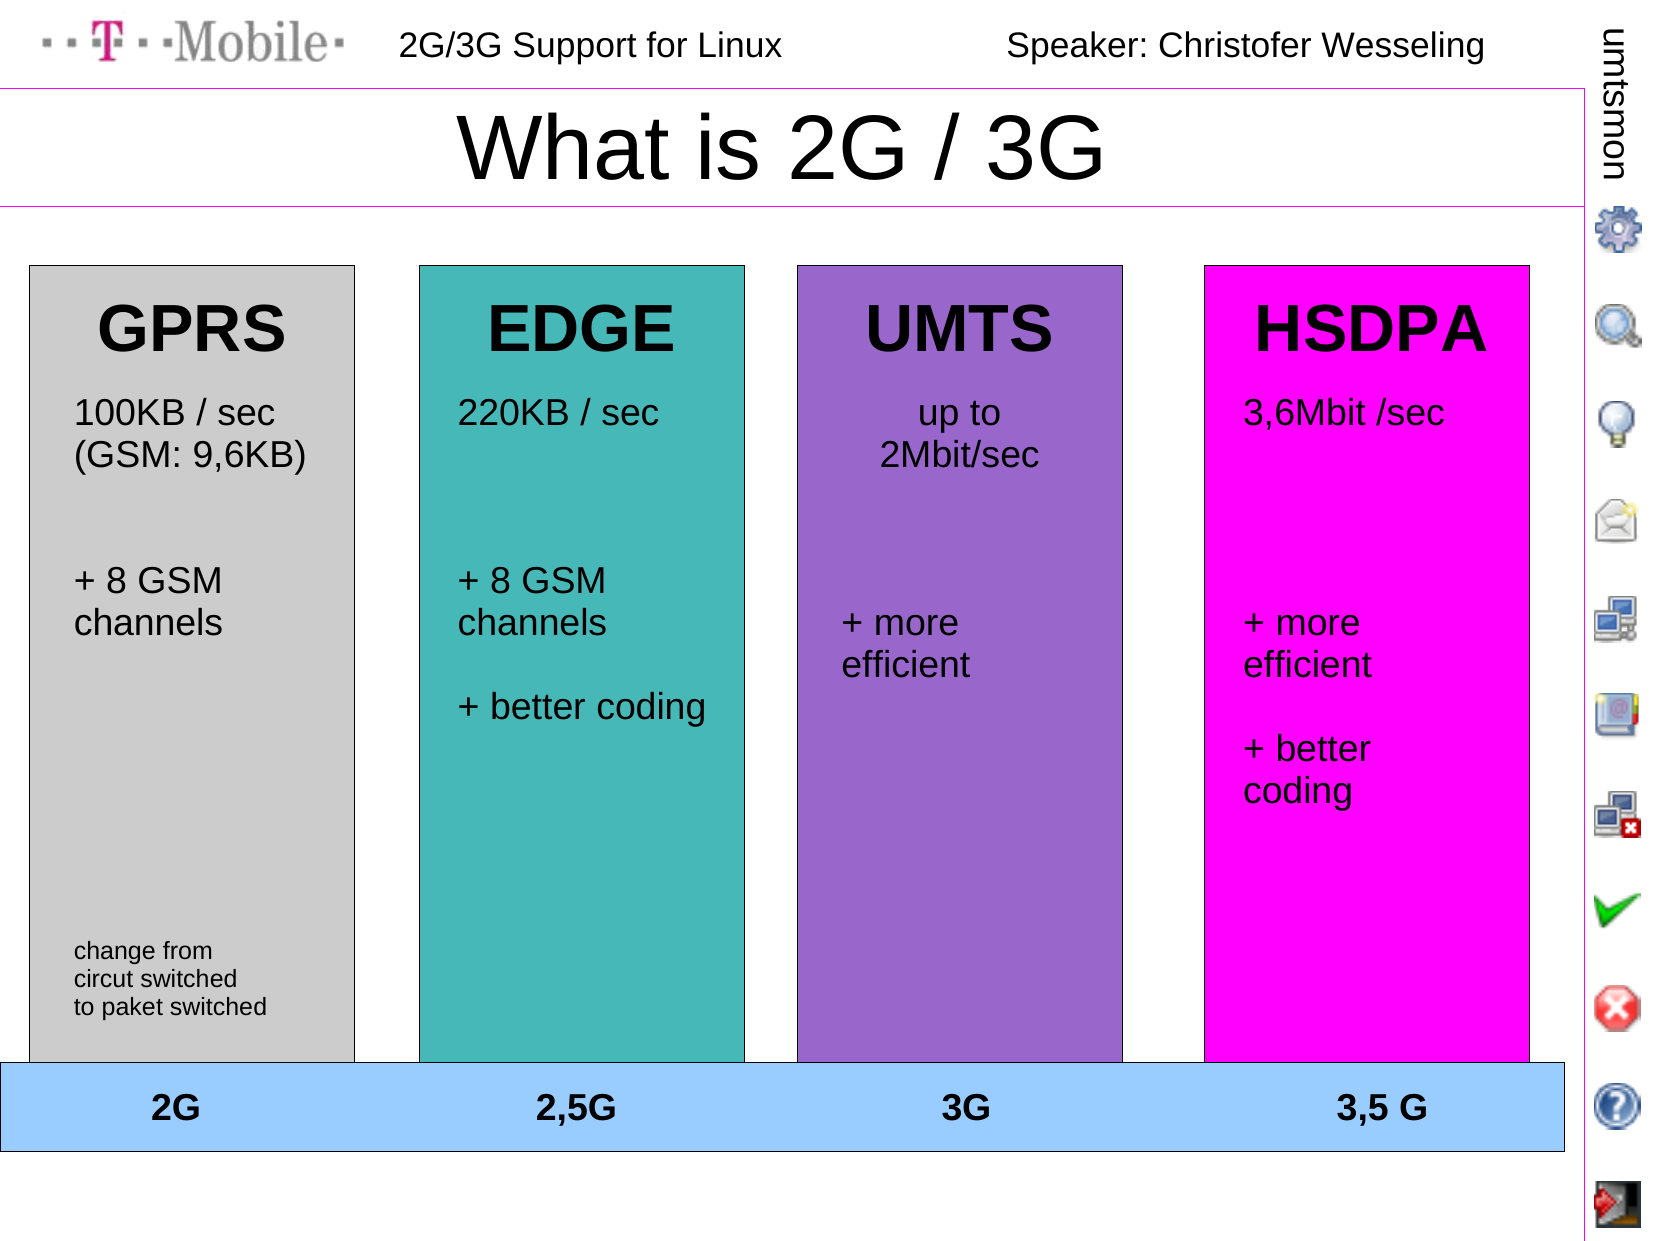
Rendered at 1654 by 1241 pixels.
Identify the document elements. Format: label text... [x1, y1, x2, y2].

picture [11, 6, 365, 77]
text_box UMTS [850, 283, 1146, 385]
text_box HSDPA [1240, 283, 1536, 385]
picture [1594, 1181, 1641, 1228]
text_box GPRS [82, 283, 378, 383]
text_box 100KB / sec (GSM: 9,6KB) + 8 GSM channels change from circut switched to paket switched [59, 383, 384, 1062]
picture [1595, 206, 1642, 253]
picture [1594, 401, 1641, 448]
text_box [797, 265, 1123, 1062]
picture [1594, 693, 1641, 740]
text_box 220KB / sec + 8 GSM channels + better coding [442, 383, 739, 771]
text_box up to 2Mbit/sec + more efficient [826, 383, 1093, 725]
picture [1595, 304, 1642, 351]
text_box [29, 265, 355, 1062]
picture [1594, 985, 1641, 1032]
picture [1594, 499, 1641, 546]
text_box EDGE [472, 283, 768, 385]
text_box 2G 2,5G 3G 3,5 G [0, 1062, 1565, 1152]
title What is 2G / 3G [0, 90, 1565, 205]
picture [1594, 1083, 1641, 1130]
text_box [419, 265, 745, 1062]
text_box 3,6Mbit /sec + more efficient + better coding [1228, 384, 1495, 864]
picture [1594, 791, 1641, 838]
text_box [1204, 265, 1530, 1062]
picture [1594, 596, 1641, 643]
picture [1594, 888, 1641, 935]
